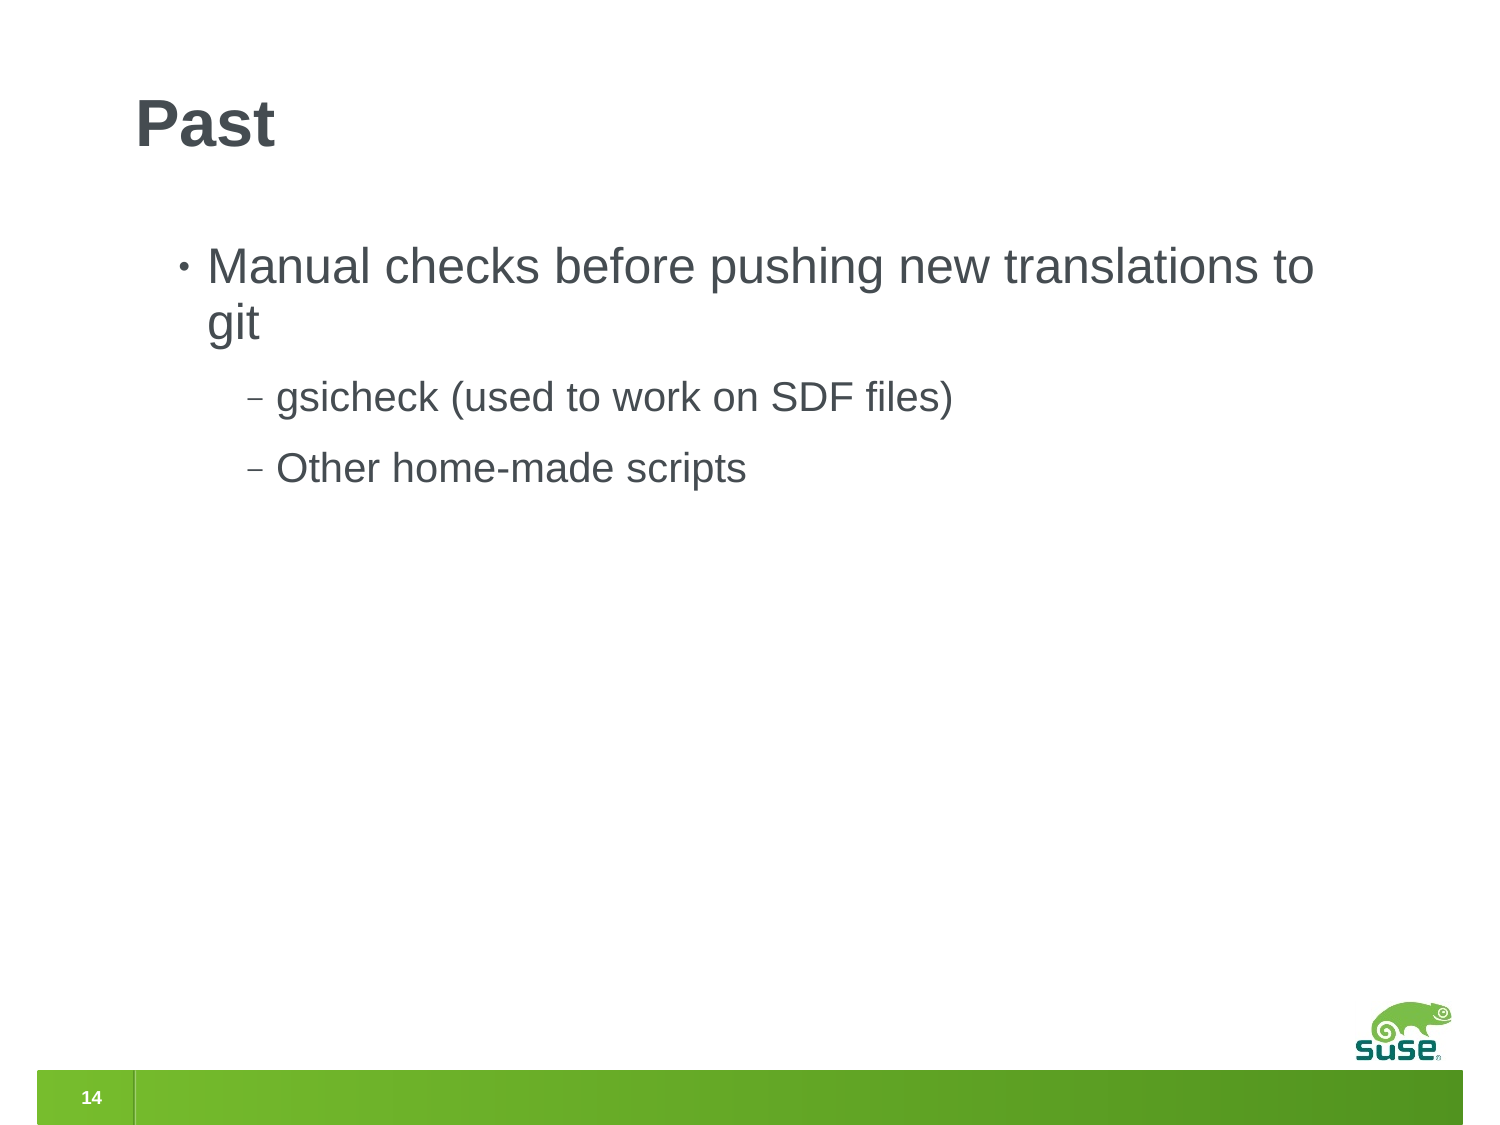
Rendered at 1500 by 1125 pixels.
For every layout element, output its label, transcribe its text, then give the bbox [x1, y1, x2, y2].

list Manual checks before pushing new translations to git gsicheck (used to work on SDF files) Other home-made scripts [135, 238, 1372, 892]
picture [1355, 1001, 1452, 1061]
title Past [135, 41, 1372, 204]
